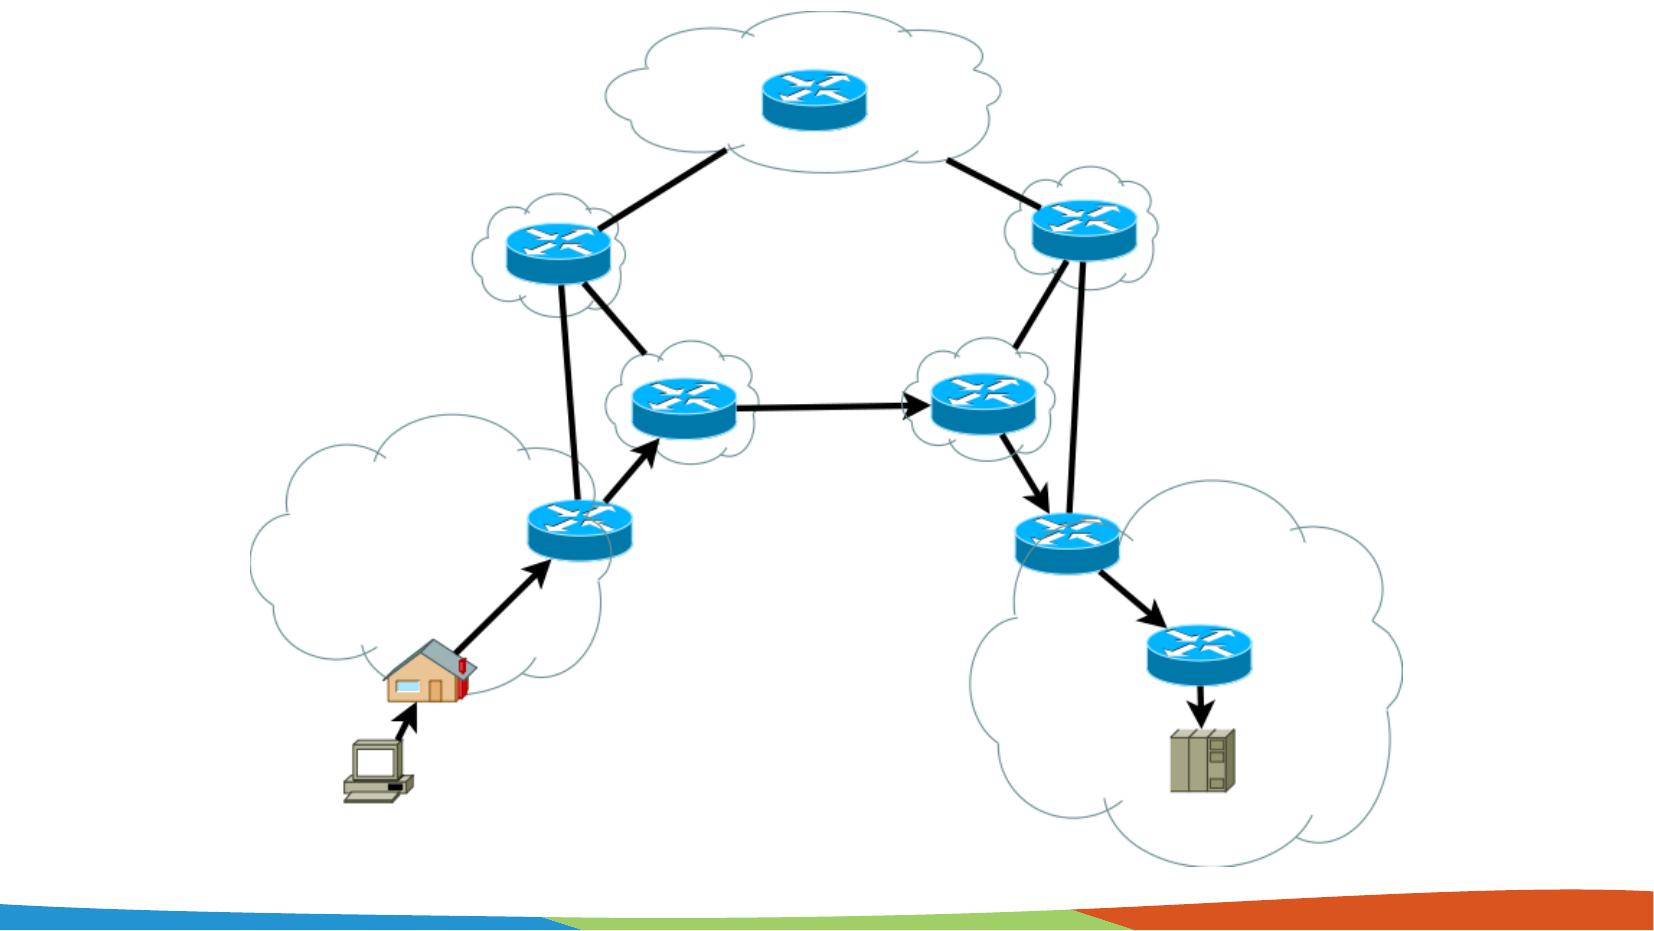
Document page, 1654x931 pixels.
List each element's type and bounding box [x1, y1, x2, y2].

picture [250, 11, 1403, 867]
